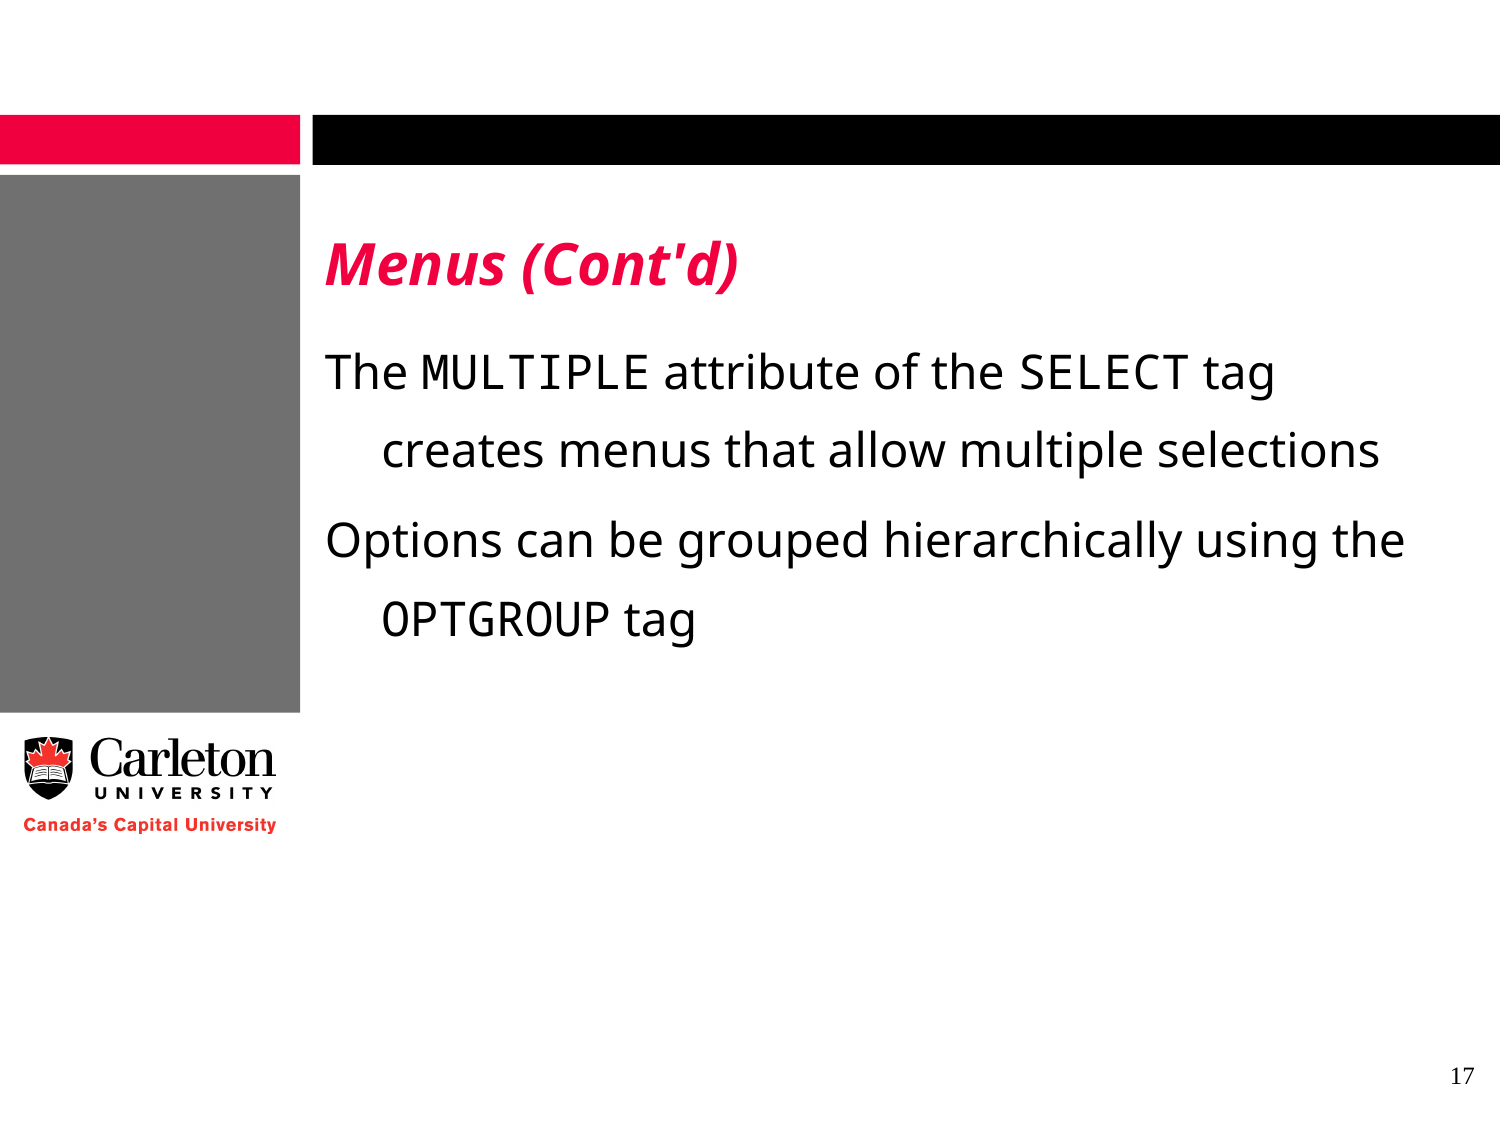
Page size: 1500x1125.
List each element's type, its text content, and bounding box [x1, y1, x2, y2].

title Menus (Cont'd) [324, 194, 1450, 324]
picture [24, 737, 276, 834]
list The MULTIPLE attribute of the SELECT tag creates menus that allow multiple selections Options can be grouped hierarchically using the OPTGROUP tag [324, 324, 1450, 1036]
